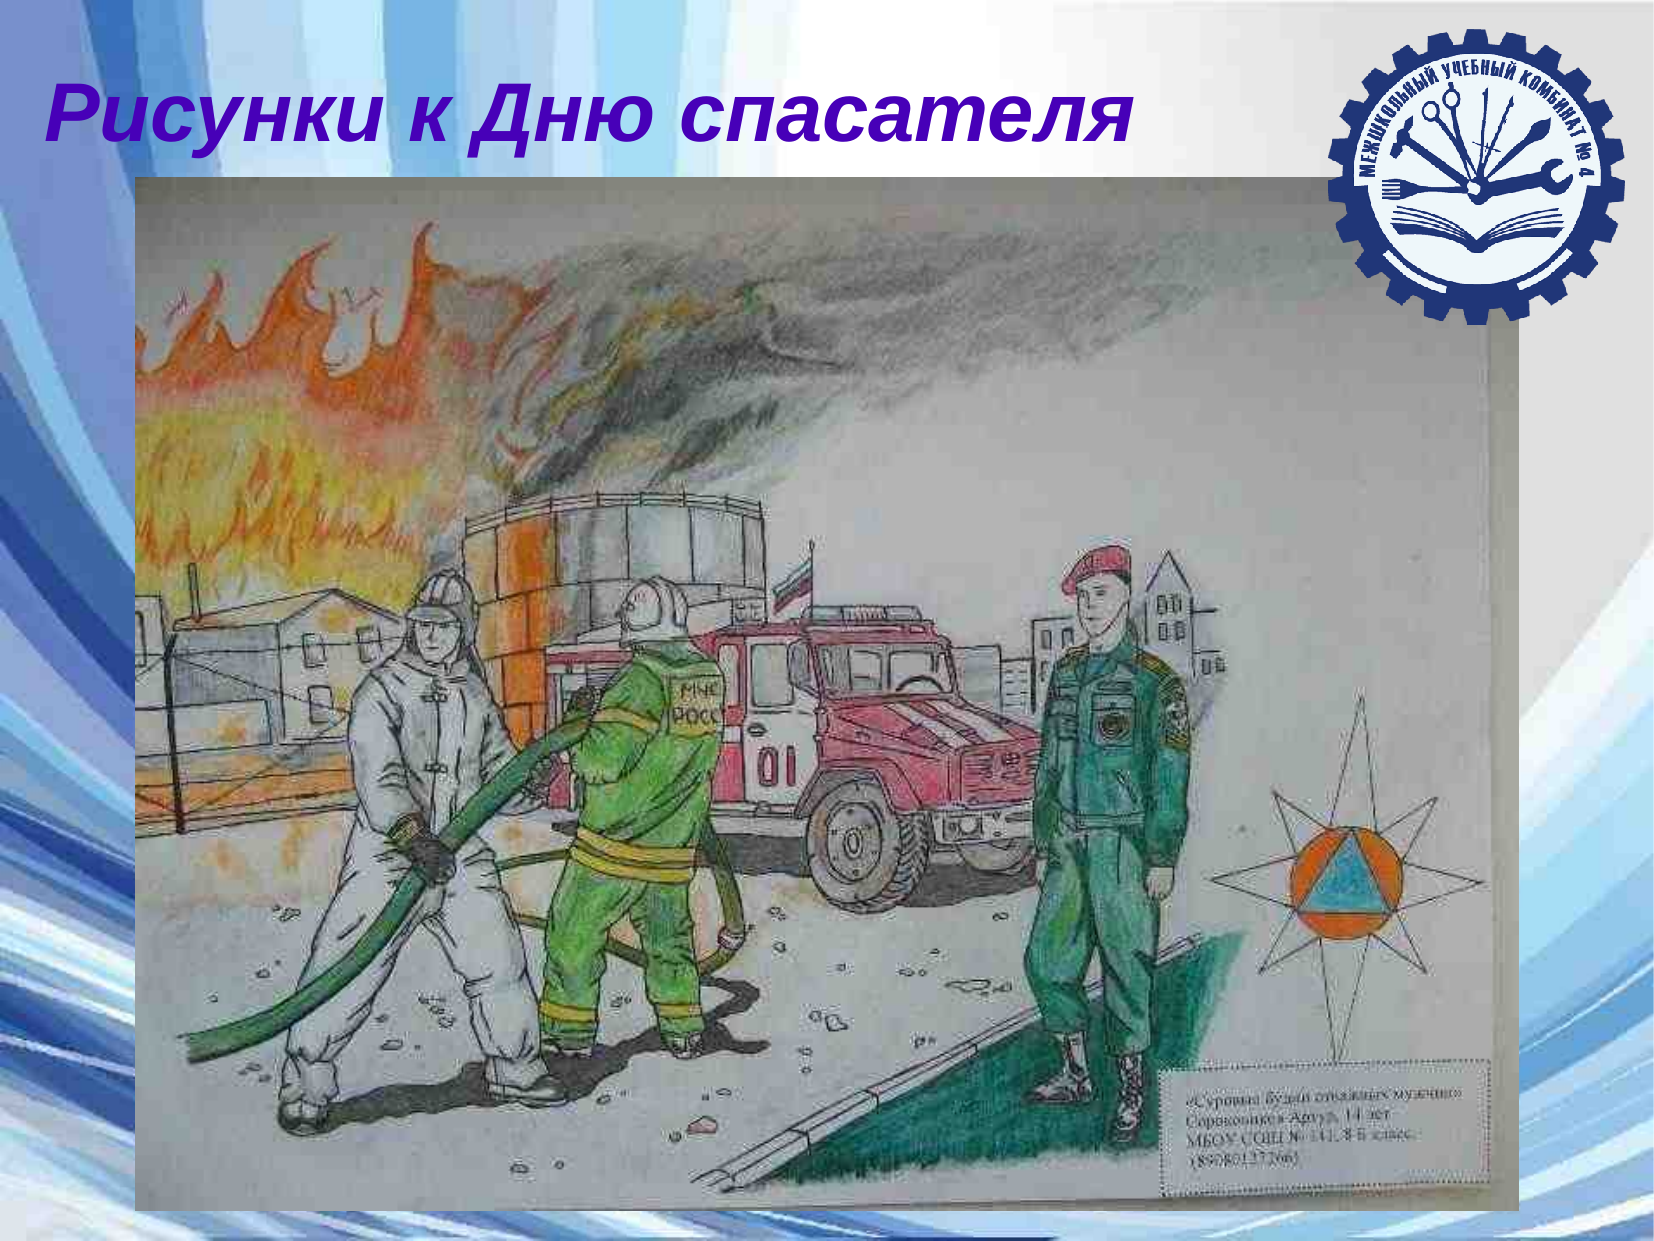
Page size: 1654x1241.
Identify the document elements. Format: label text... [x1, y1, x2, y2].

text_box Рисунки к Дню спасателя [29, 58, 1328, 167]
picture [0, 0, 1654, 1241]
